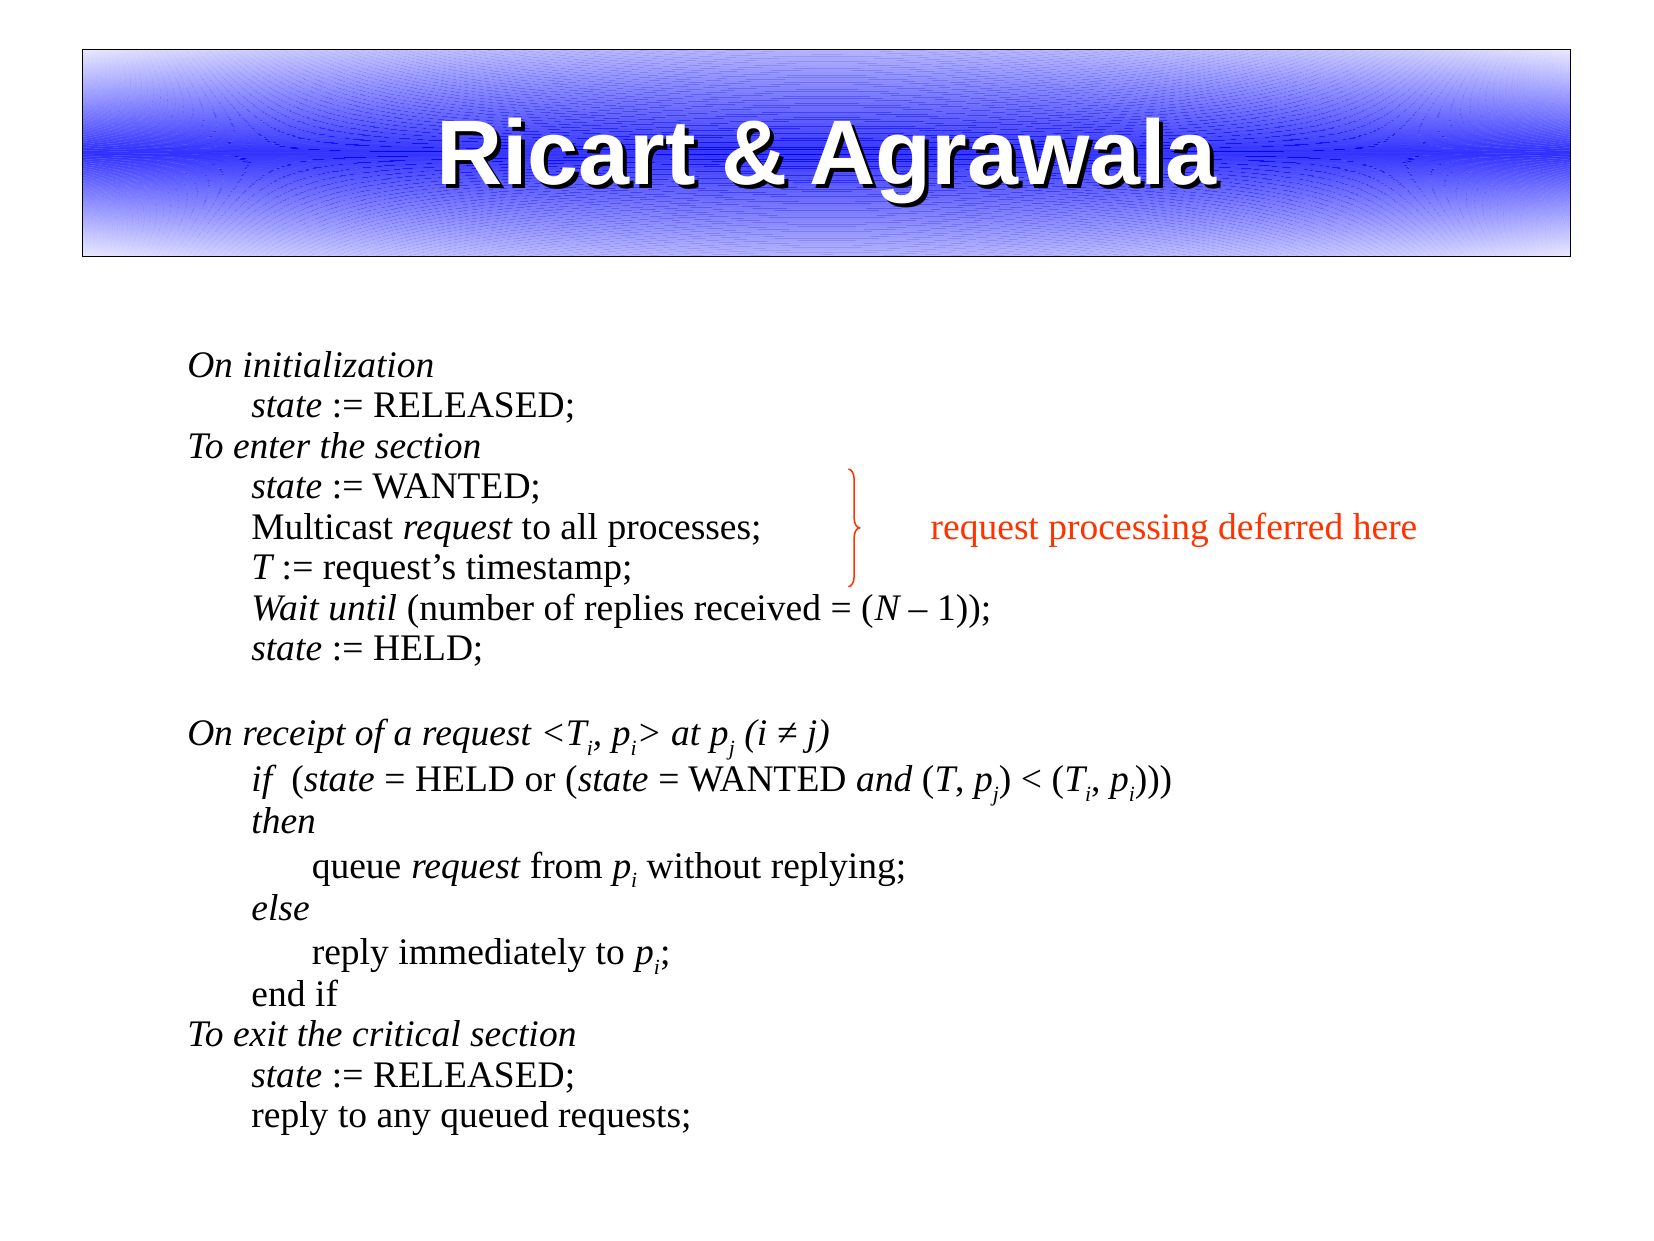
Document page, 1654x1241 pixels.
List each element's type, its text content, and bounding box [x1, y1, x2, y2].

text_box On initialization state := RELEASED; To enter the section state := WANTED; Multicast request to all processes; request processing deferred here T := request’s timestamp; Wait until (number of replies received = (N – 1)); state := HELD; On receipt of a request <Ti, pi> at pj (i ≠ j) if (state = HELD or (state = WANTED and (T, pj) < (Ti, pi))) then queue request from pi without replying; else reply immediately to pi; end if To exit the critical section state := RELEASED; reply to any queued requests; [180, 345, 1425, 1136]
title Ricart & Agrawala [82, 49, 1571, 257]
